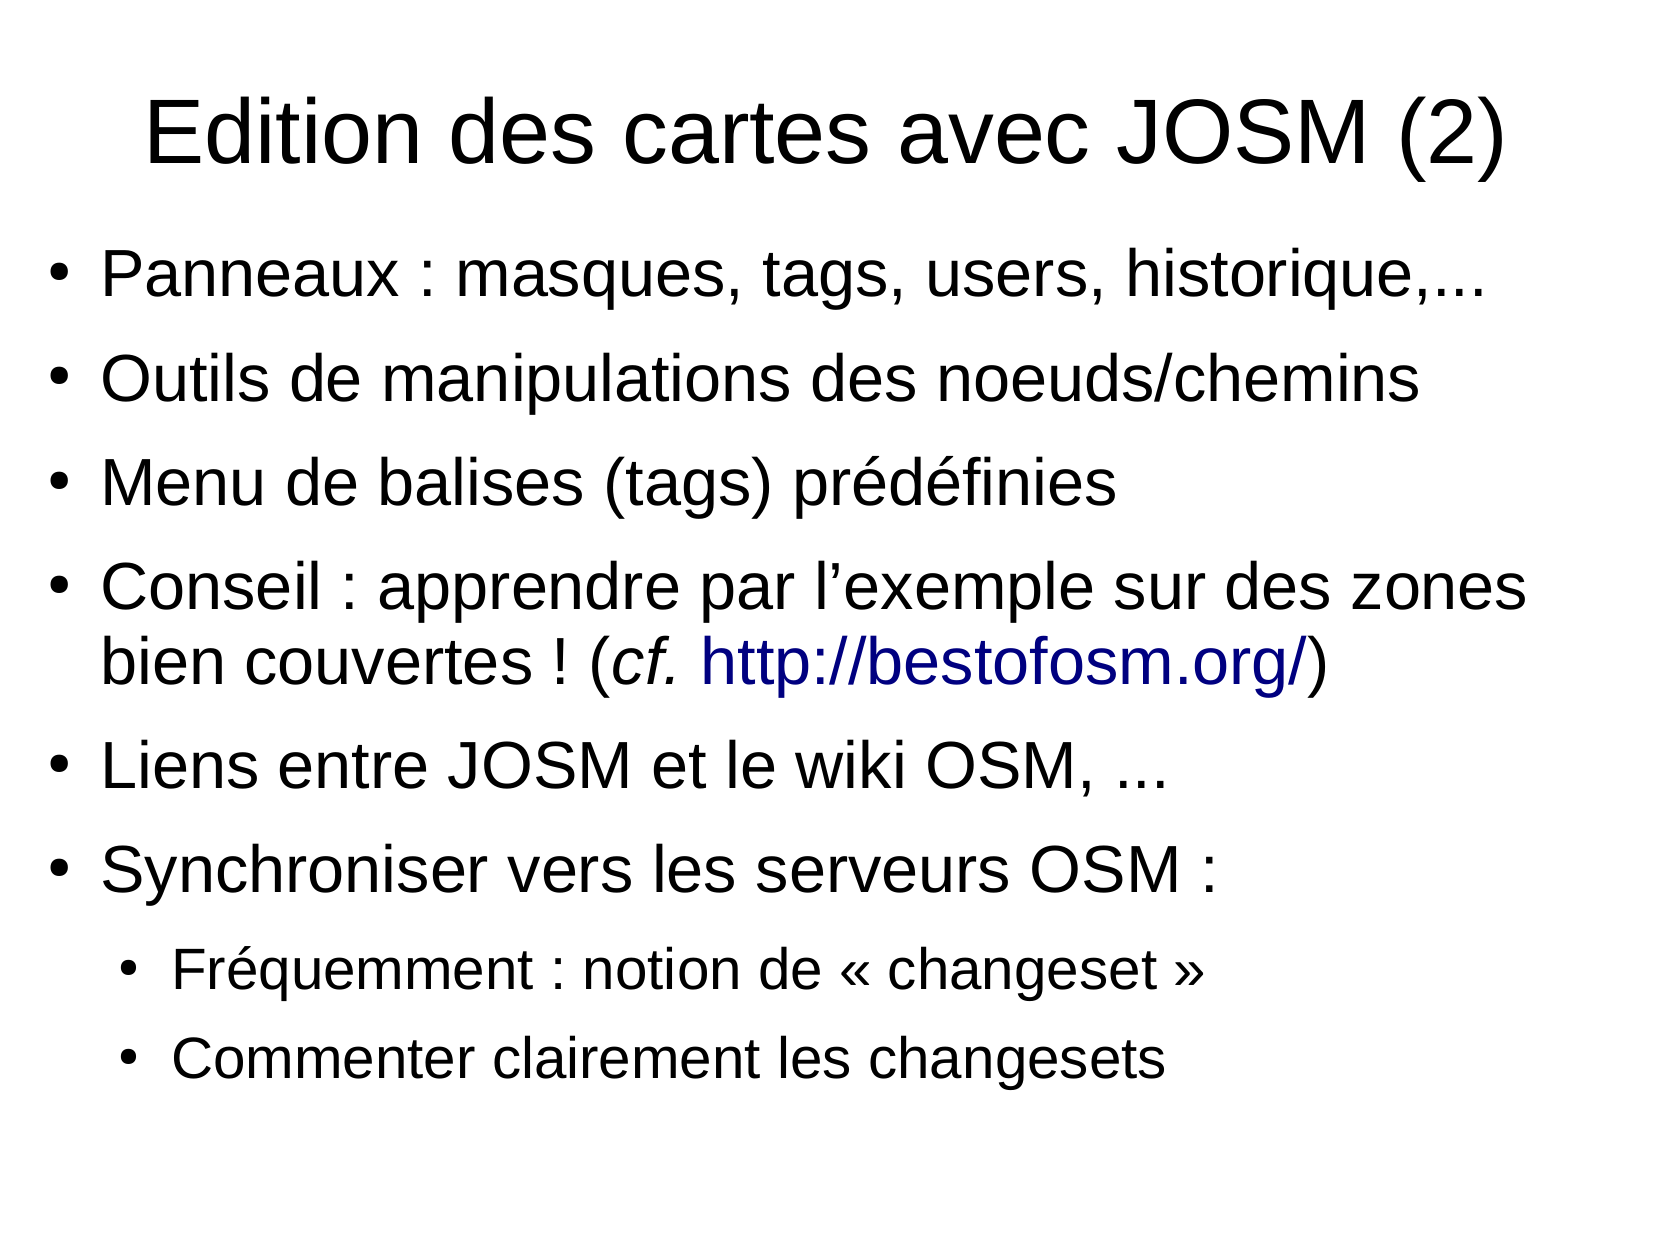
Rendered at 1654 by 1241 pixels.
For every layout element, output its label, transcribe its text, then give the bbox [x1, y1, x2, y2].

title Edition des cartes avec JOSM (2) [82, 56, 1571, 207]
list Panneaux : masques, tags, users, historique,... Outils de manipulations des noeuds/chemins Menu de balises (tags) prédéfinies Conseil : apprendre par l’exemple sur des zones bien couvertes ! (cf. http://bestofosm.org/) Liens entre JOSM et le wiki OSM, ... Synchroniser vers les serveurs OSM : Fréquemment : notion de « changeset » Commenter clairement les changesets [29, 236, 1625, 1211]
